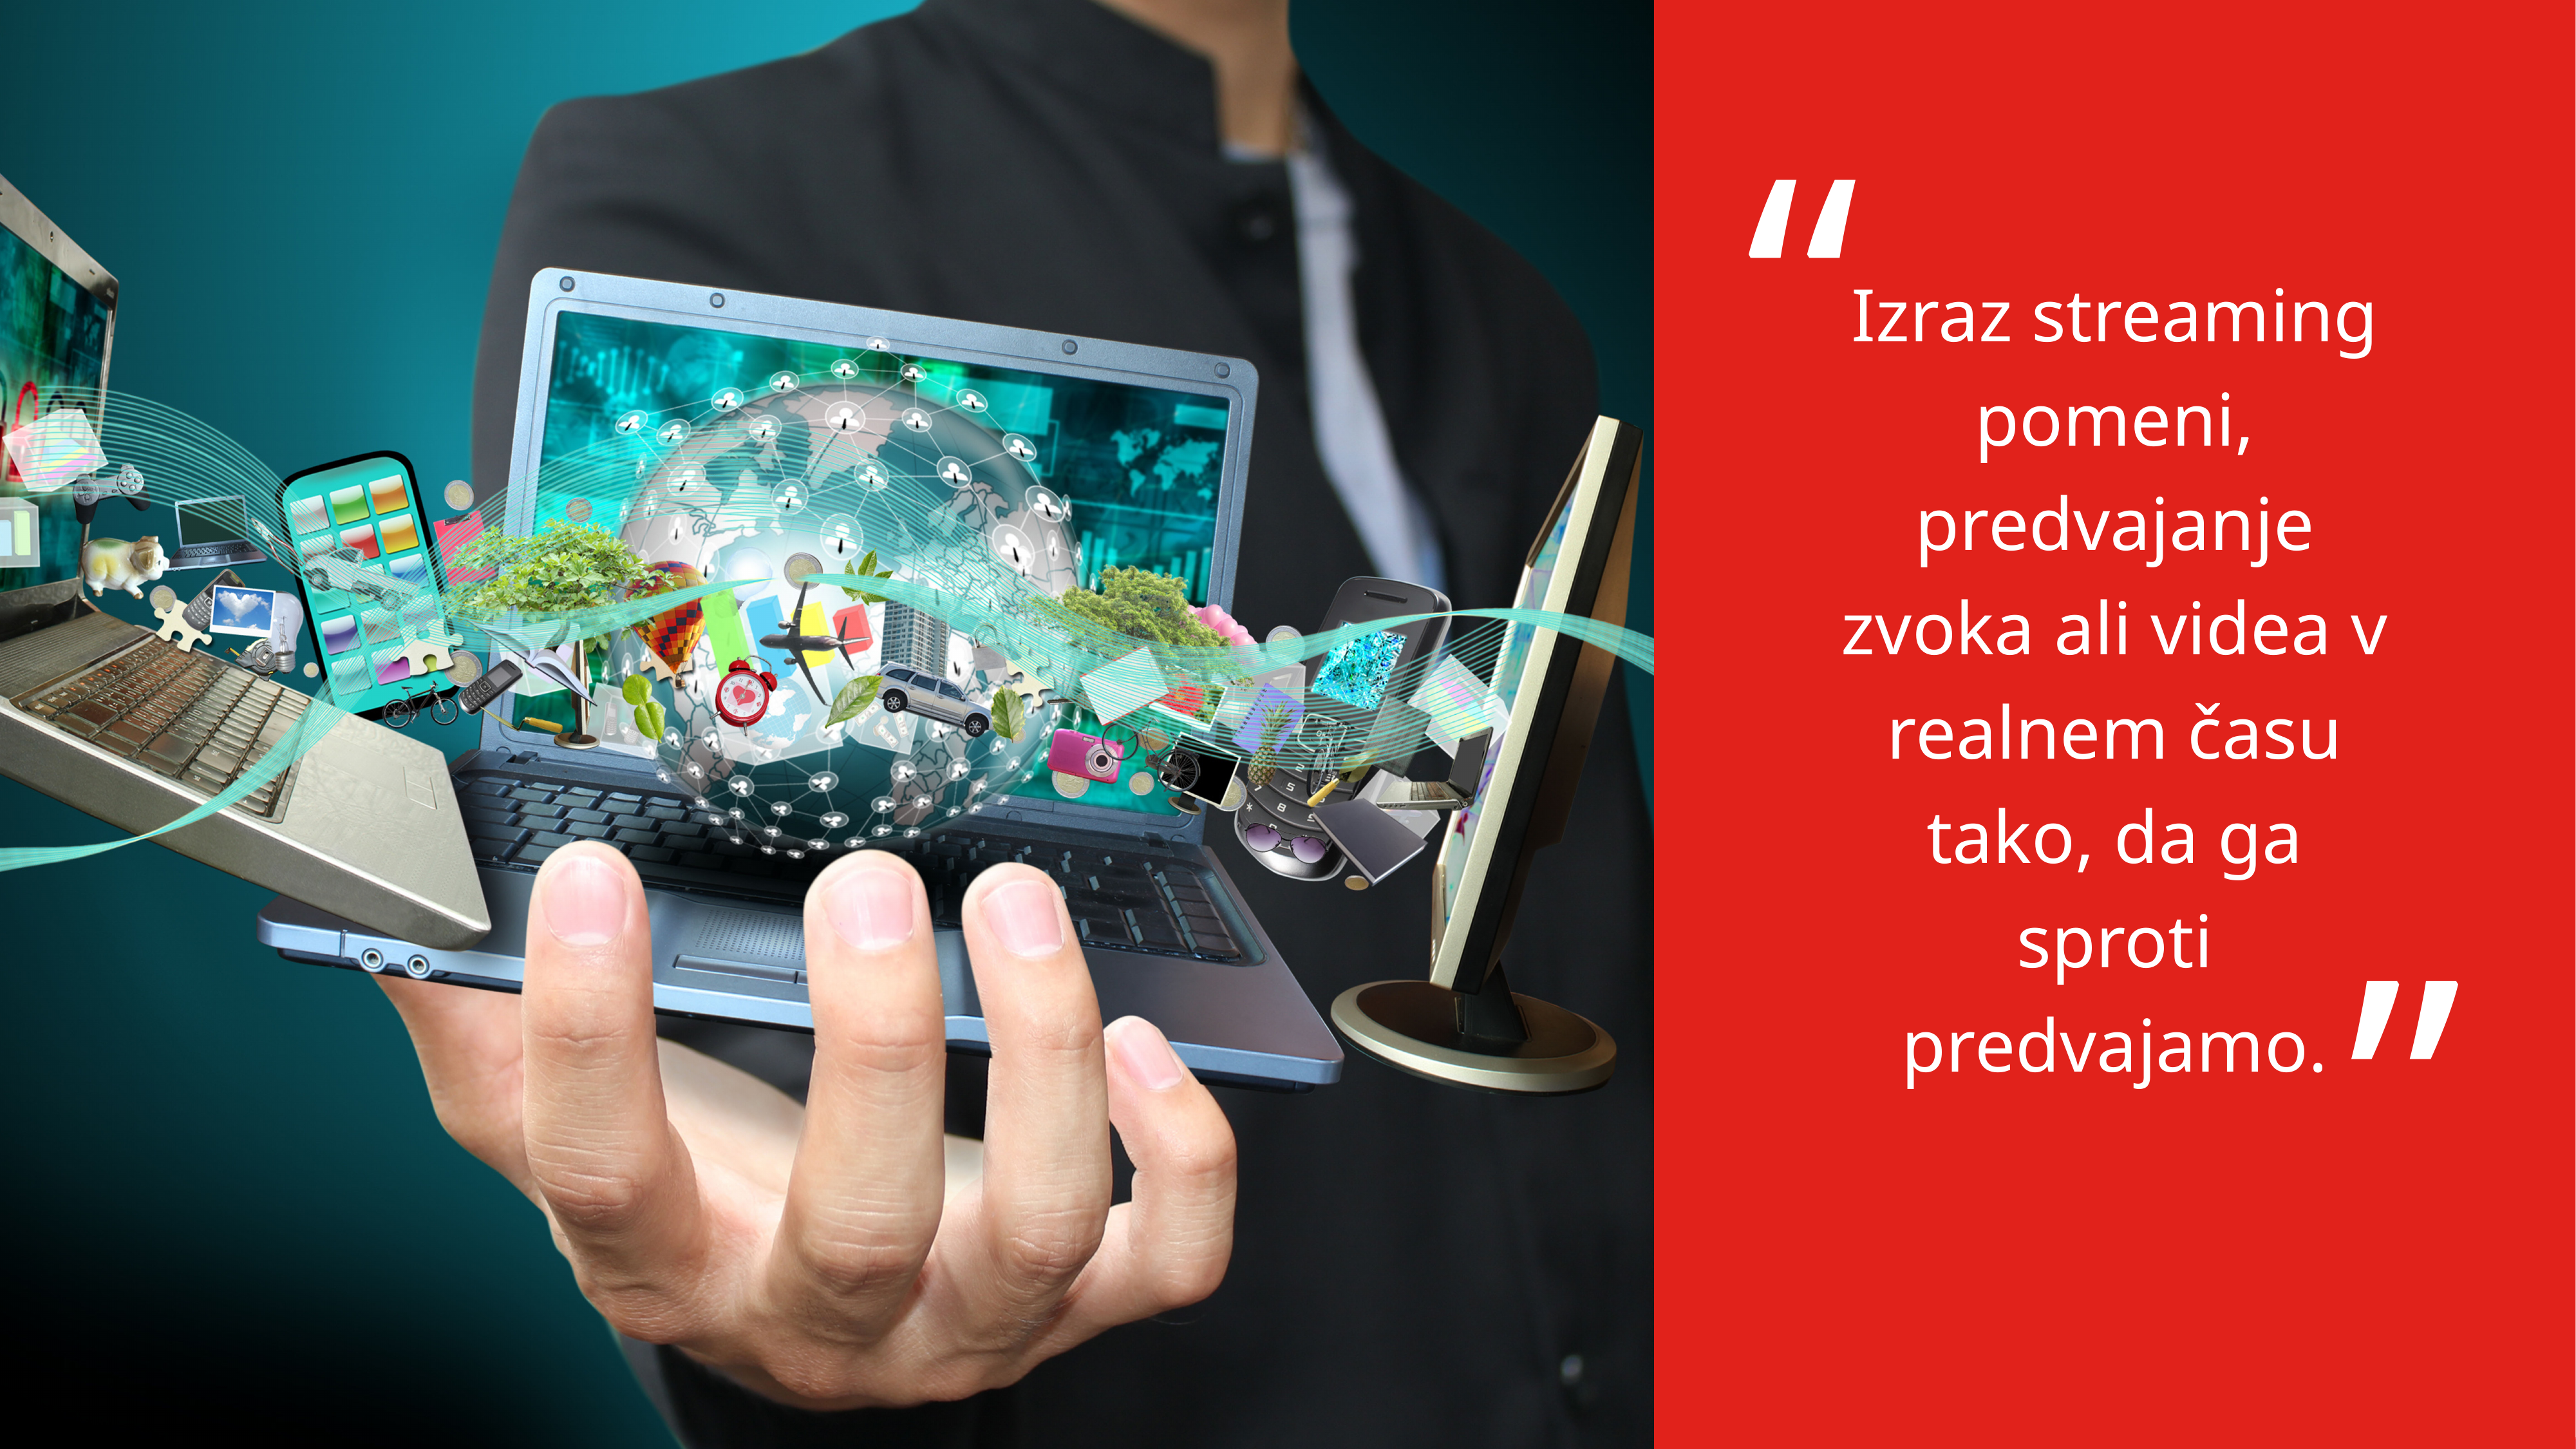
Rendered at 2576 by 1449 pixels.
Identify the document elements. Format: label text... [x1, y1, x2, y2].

picture [0, 0, 1654, 1449]
text_box ” [2338, 959, 2449, 1276]
text_box “ [1841, 213, 1848, 247]
text_box “ [1735, 158, 1848, 475]
text_box Izraz streaming pomeni, predvajanje zvoka ali videa v realnem času tako, da ga sproti predvajamo. [1825, 247, 2404, 1092]
text_box [1654, 0, 2576, 1449]
